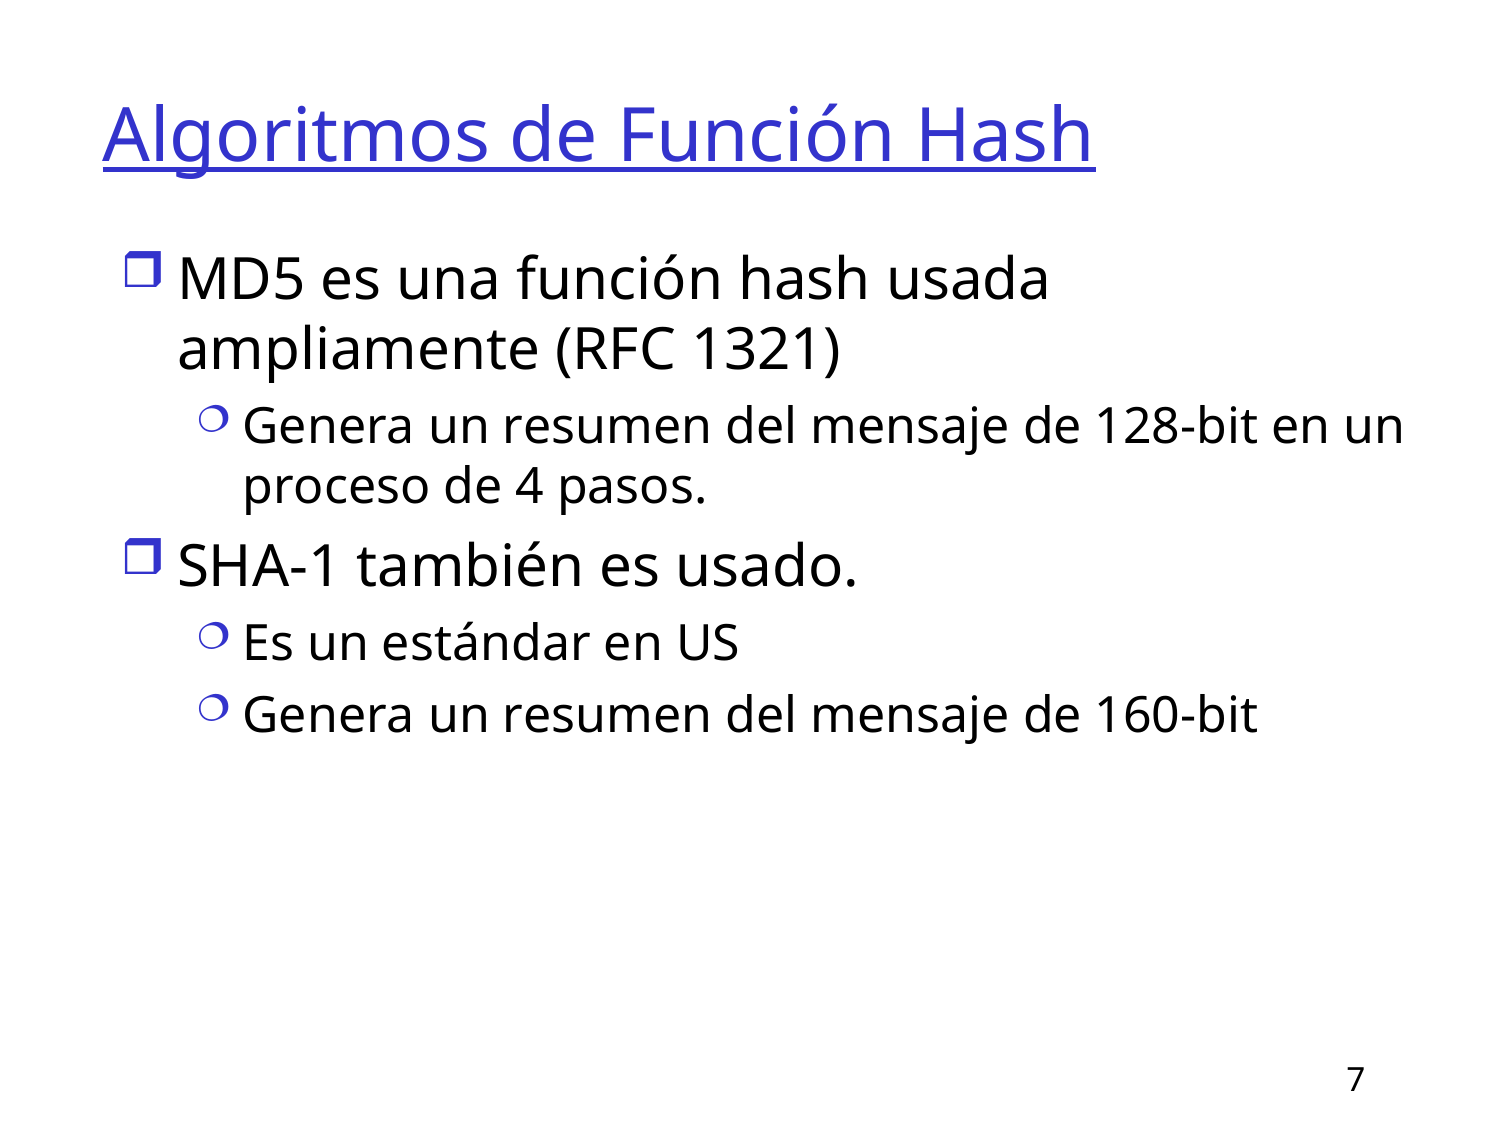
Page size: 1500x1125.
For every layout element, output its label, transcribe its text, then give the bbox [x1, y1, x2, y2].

title Algoritmos de Función Hash [87, 37, 1363, 225]
list MD5 es una función hash usada ampliamente (RFC 1321) Genera un resumen del mensaje de 128-bit en un proceso de 4 pasos. SHA-1 también es usado. Es un estándar en US Genera un resumen del mensaje de 160-bit [106, 233, 1440, 997]
